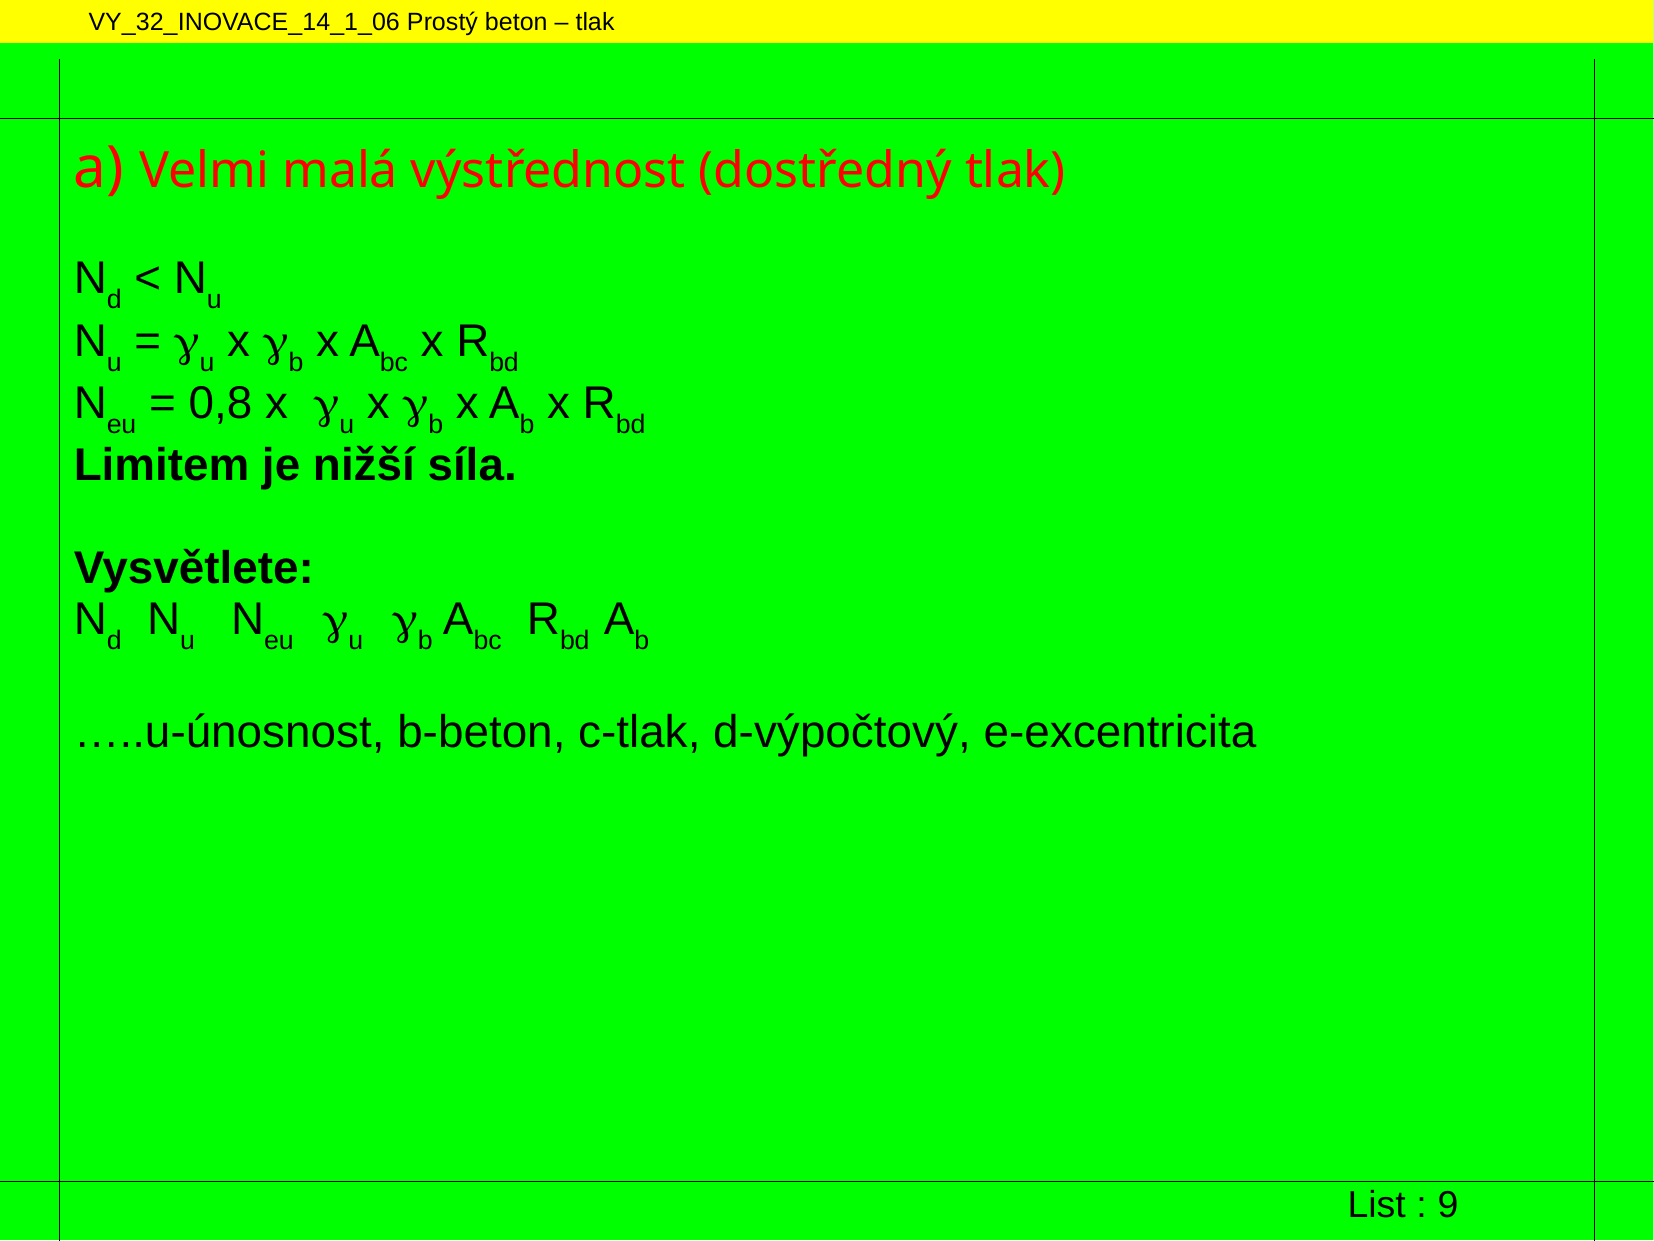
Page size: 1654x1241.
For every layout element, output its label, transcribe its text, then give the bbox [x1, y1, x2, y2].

text_box List : <číslo> [1357, 1176, 1599, 1241]
text_box a) Velmi malá výstřednost (dostředný tlak) [60, 119, 1588, 842]
text_box Nd < Nu Nu = gu x gb x Abc x Rbd Neu = 0,8 x gu x gb x Ab x Rbd Limitem je nižší síla. Vysvětlete: Nd Nu Neu gu gb Abc Rbd Ab …..u-únosnost, b-beton, c-tlak, d-výpočtový, e-excentricita [59, 244, 1447, 873]
text_box VY_32_INOVACE_14_1_06 Prostý beton – tlak [0, 0, 1654, 43]
